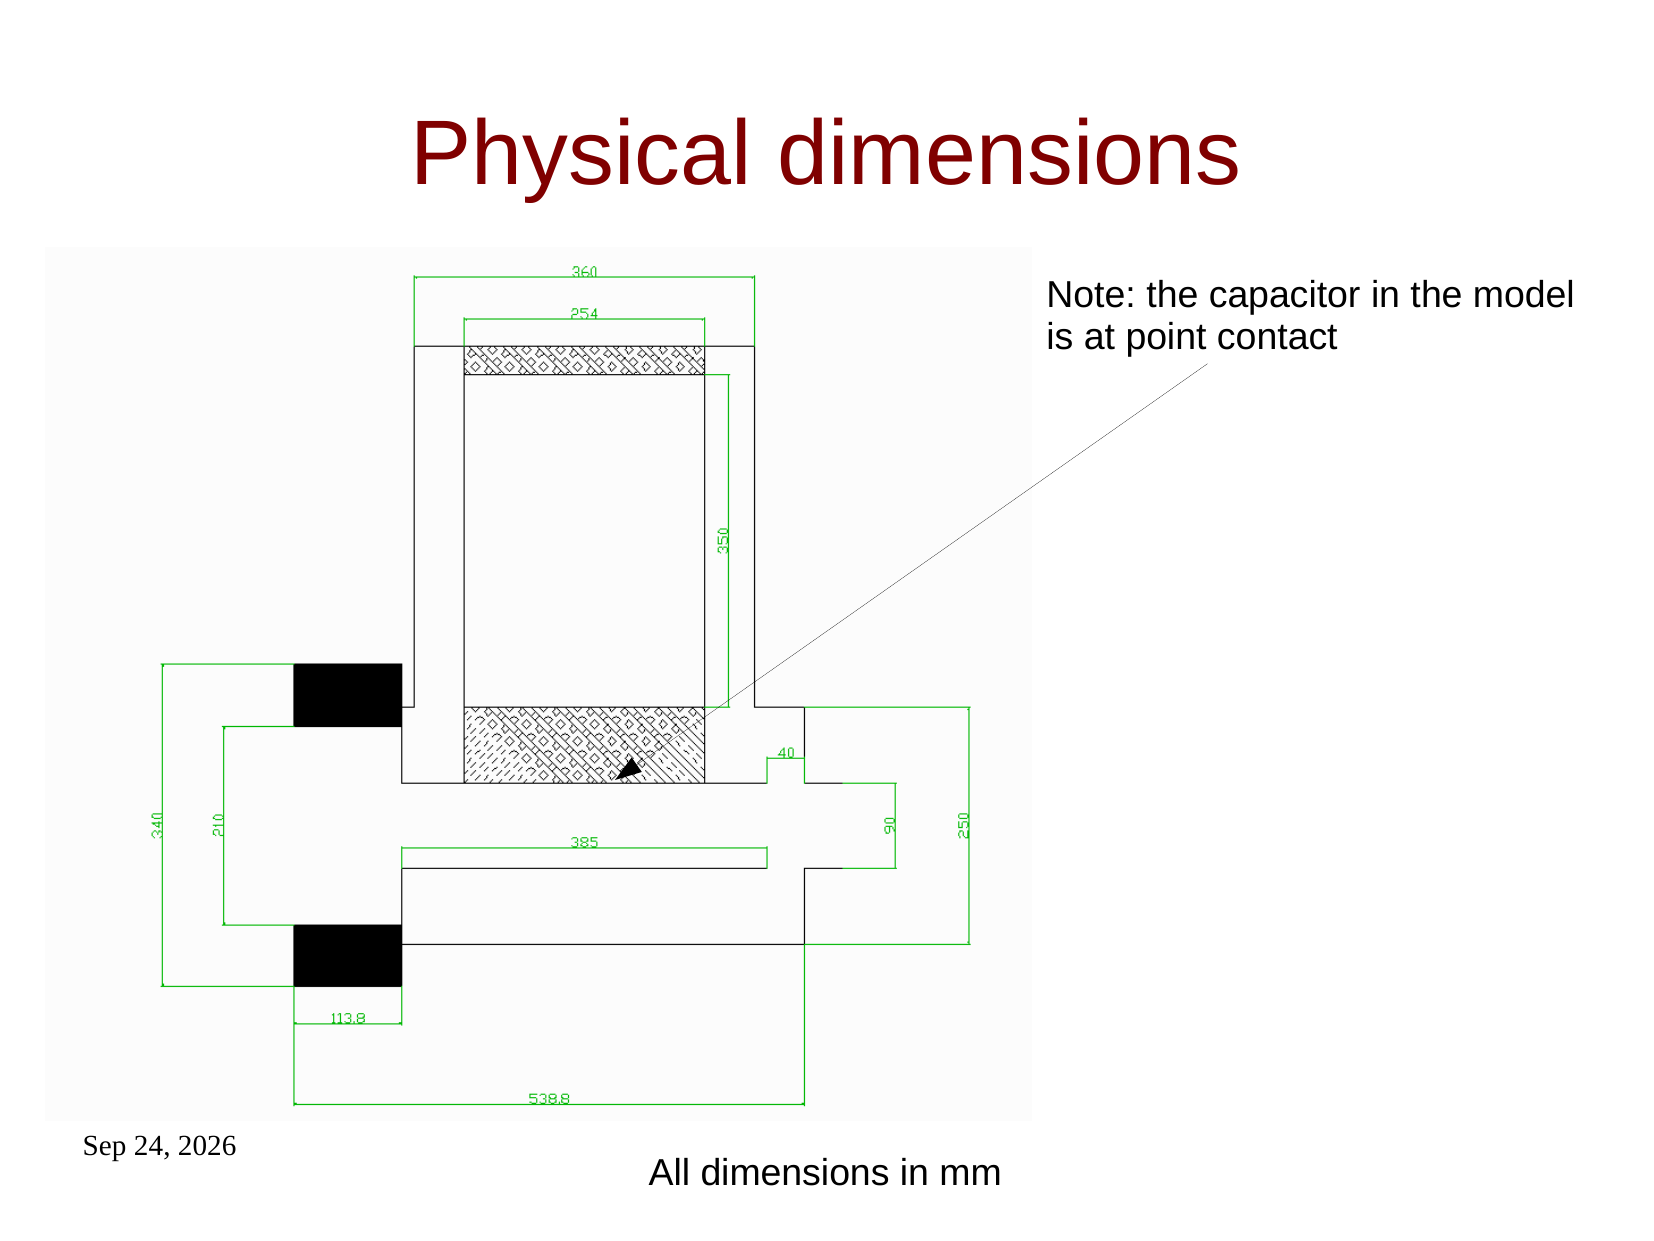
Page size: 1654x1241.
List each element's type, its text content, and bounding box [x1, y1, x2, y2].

title Physical dimensions [82, 49, 1571, 257]
text_box Note: the capacitor in the model is at point contact [1031, 266, 1624, 428]
picture [45, 247, 1032, 1121]
text_box All dimensions in mm [633, 1143, 1069, 1208]
